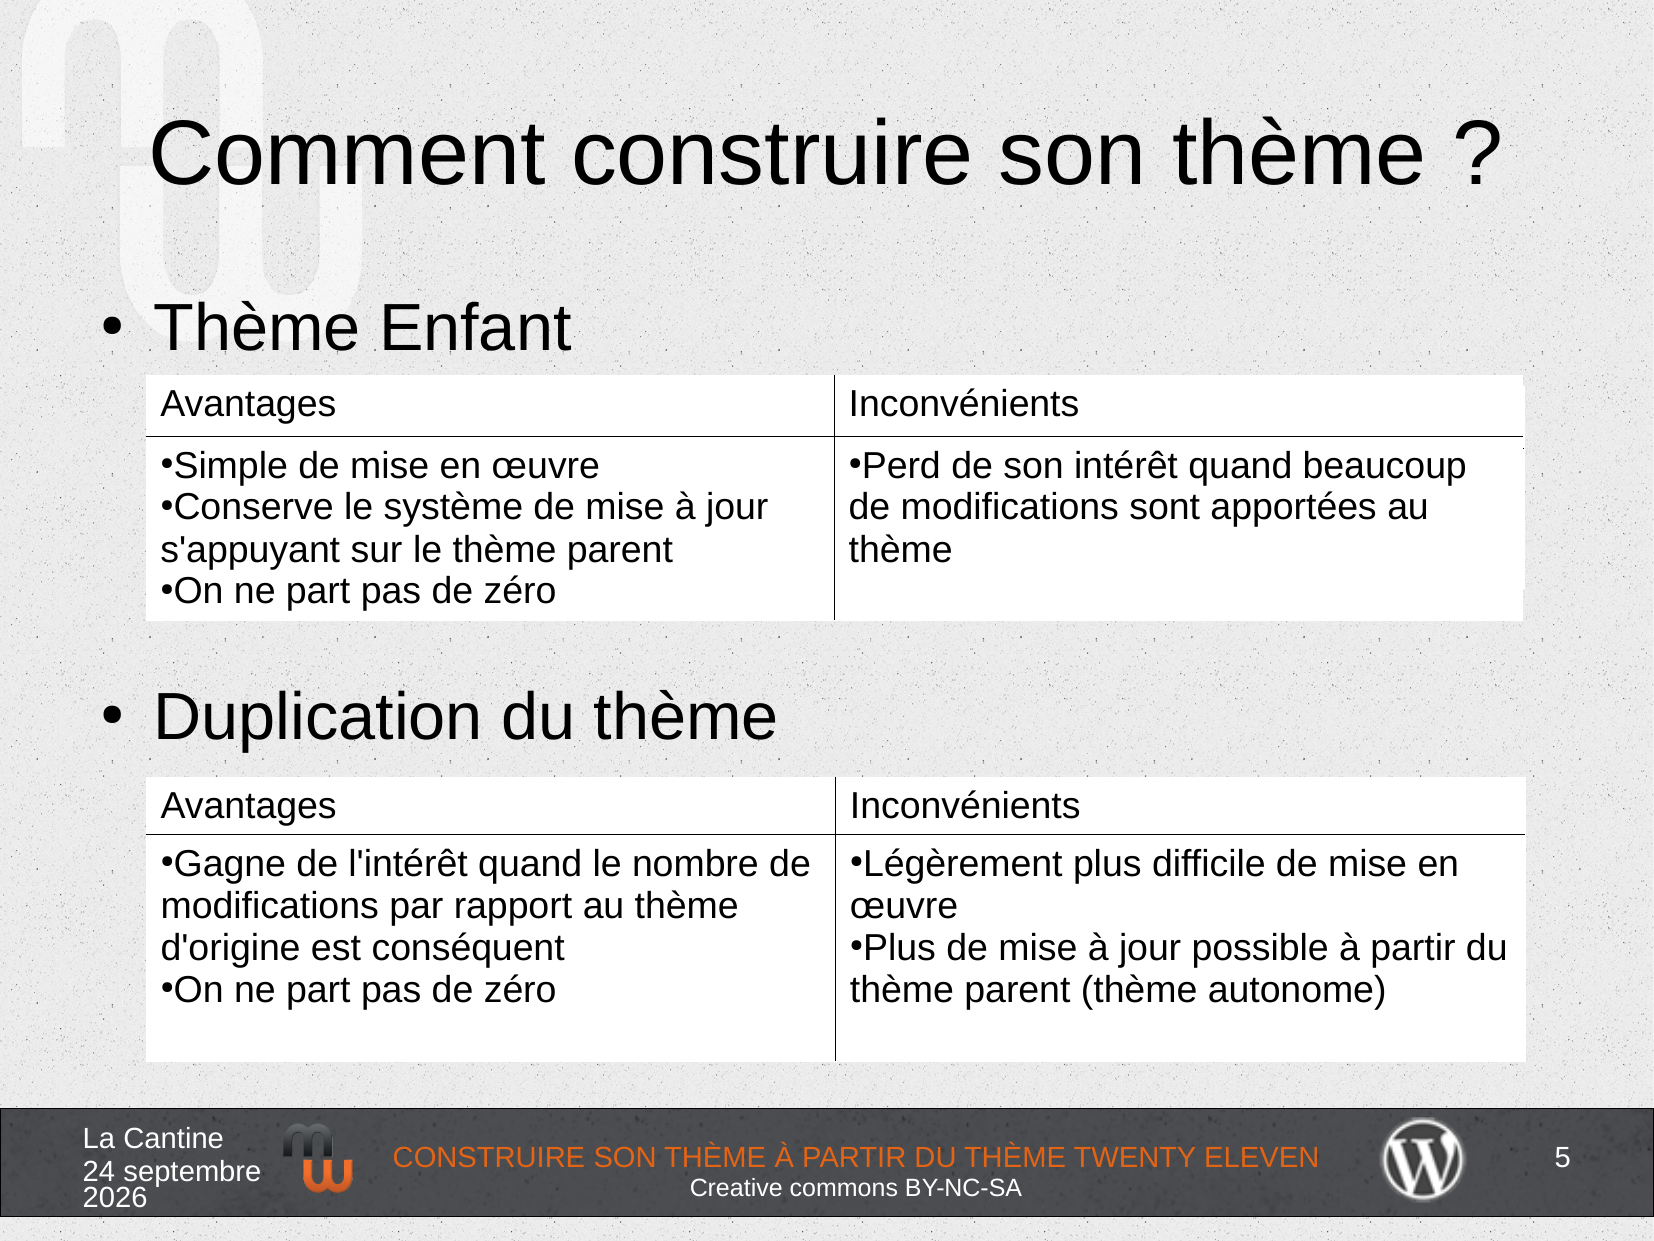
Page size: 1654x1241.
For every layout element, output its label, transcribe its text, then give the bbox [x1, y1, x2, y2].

picture [1, 1109, 1653, 1216]
title Comment construire son thème ? [82, 49, 1571, 257]
picture [0, 1217, 1654, 1241]
table_header Inconvénients [835, 376, 1522, 436]
table_header Avantages [147, 778, 835, 834]
table_cell Simple de mise en œuvre Conserve le système de mise à jour s'appuyant sur le thème parent On ne part pas de zéro [147, 437, 834, 620]
table_cell Perd de son intérêt quand beaucoup de modifications sont apportées au thème [835, 437, 1522, 620]
list Thème Enfant Duplication du thème [82, 290, 1571, 1109]
table_cell Légèrement plus difficile de mise en œuvre Plus de mise à jour possible à partir du thème parent (thème autonome) [836, 835, 1525, 1061]
picture [0, 0, 1654, 1108]
table_header Avantages [147, 376, 834, 436]
table_cell Gagne de l'intérêt quand le nombre de modifications par rapport au thème d'origine est conséquent On ne part pas de zéro [147, 835, 835, 1061]
table_header Inconvénients [836, 778, 1525, 834]
